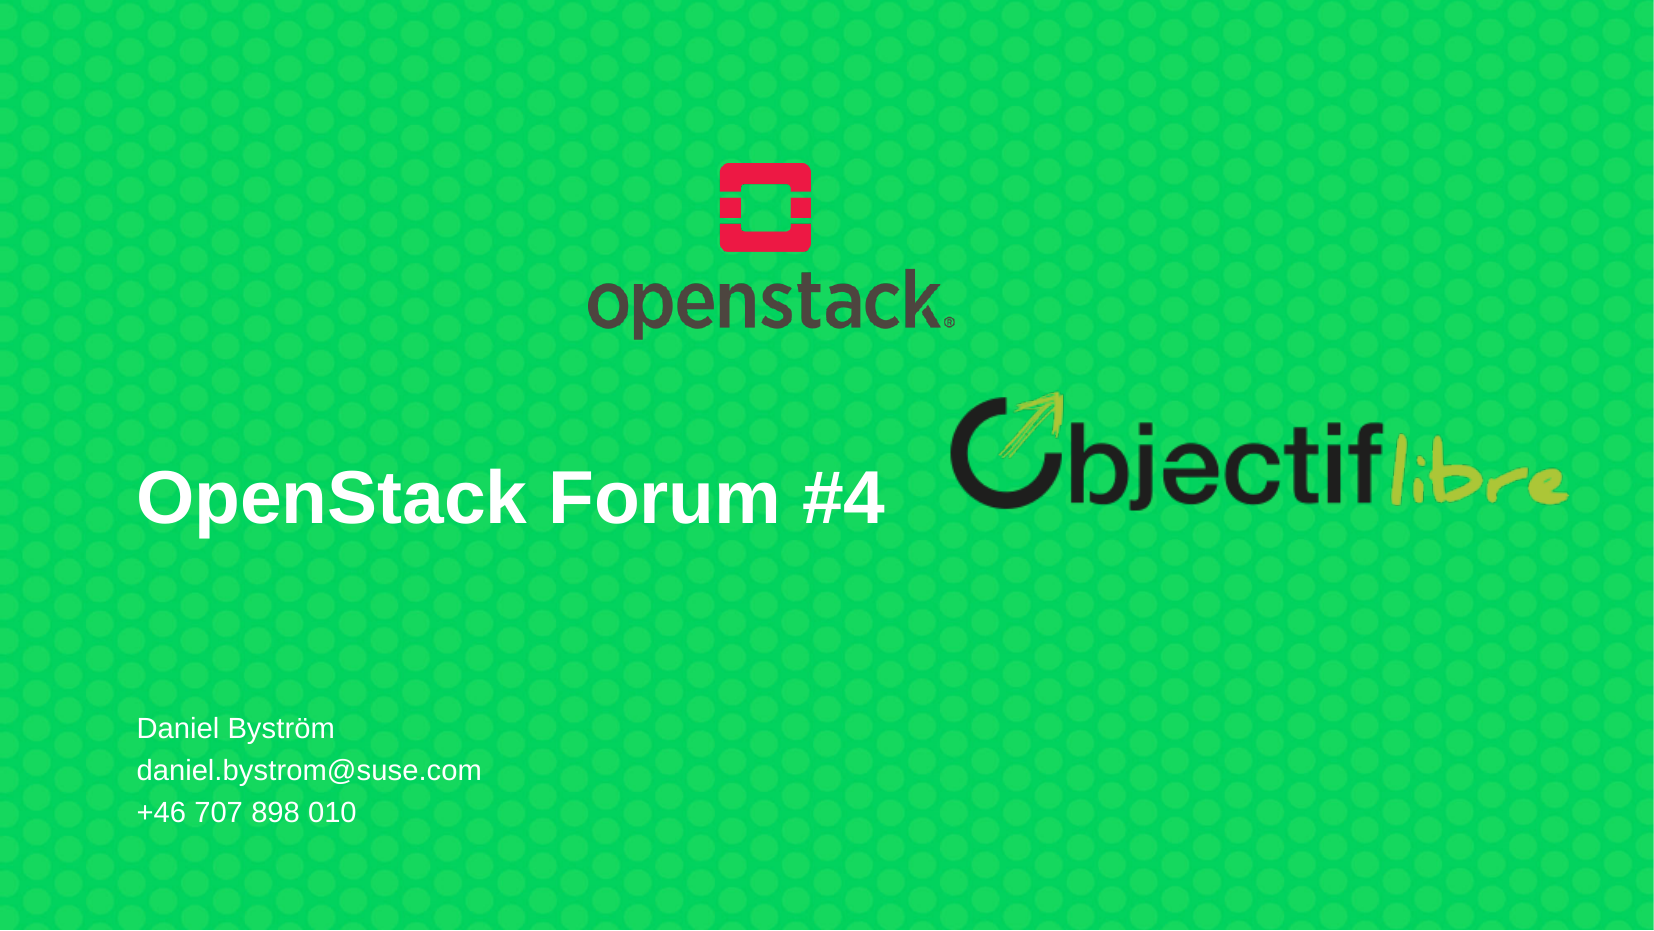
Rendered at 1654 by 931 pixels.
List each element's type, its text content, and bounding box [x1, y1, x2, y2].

list Daniel Byström daniel.bystrom@suse.com +46 707 898 010 [121, 704, 879, 925]
picture [0, 0, 1654, 930]
title OpenStack Forum #4 [121, 217, 1531, 541]
